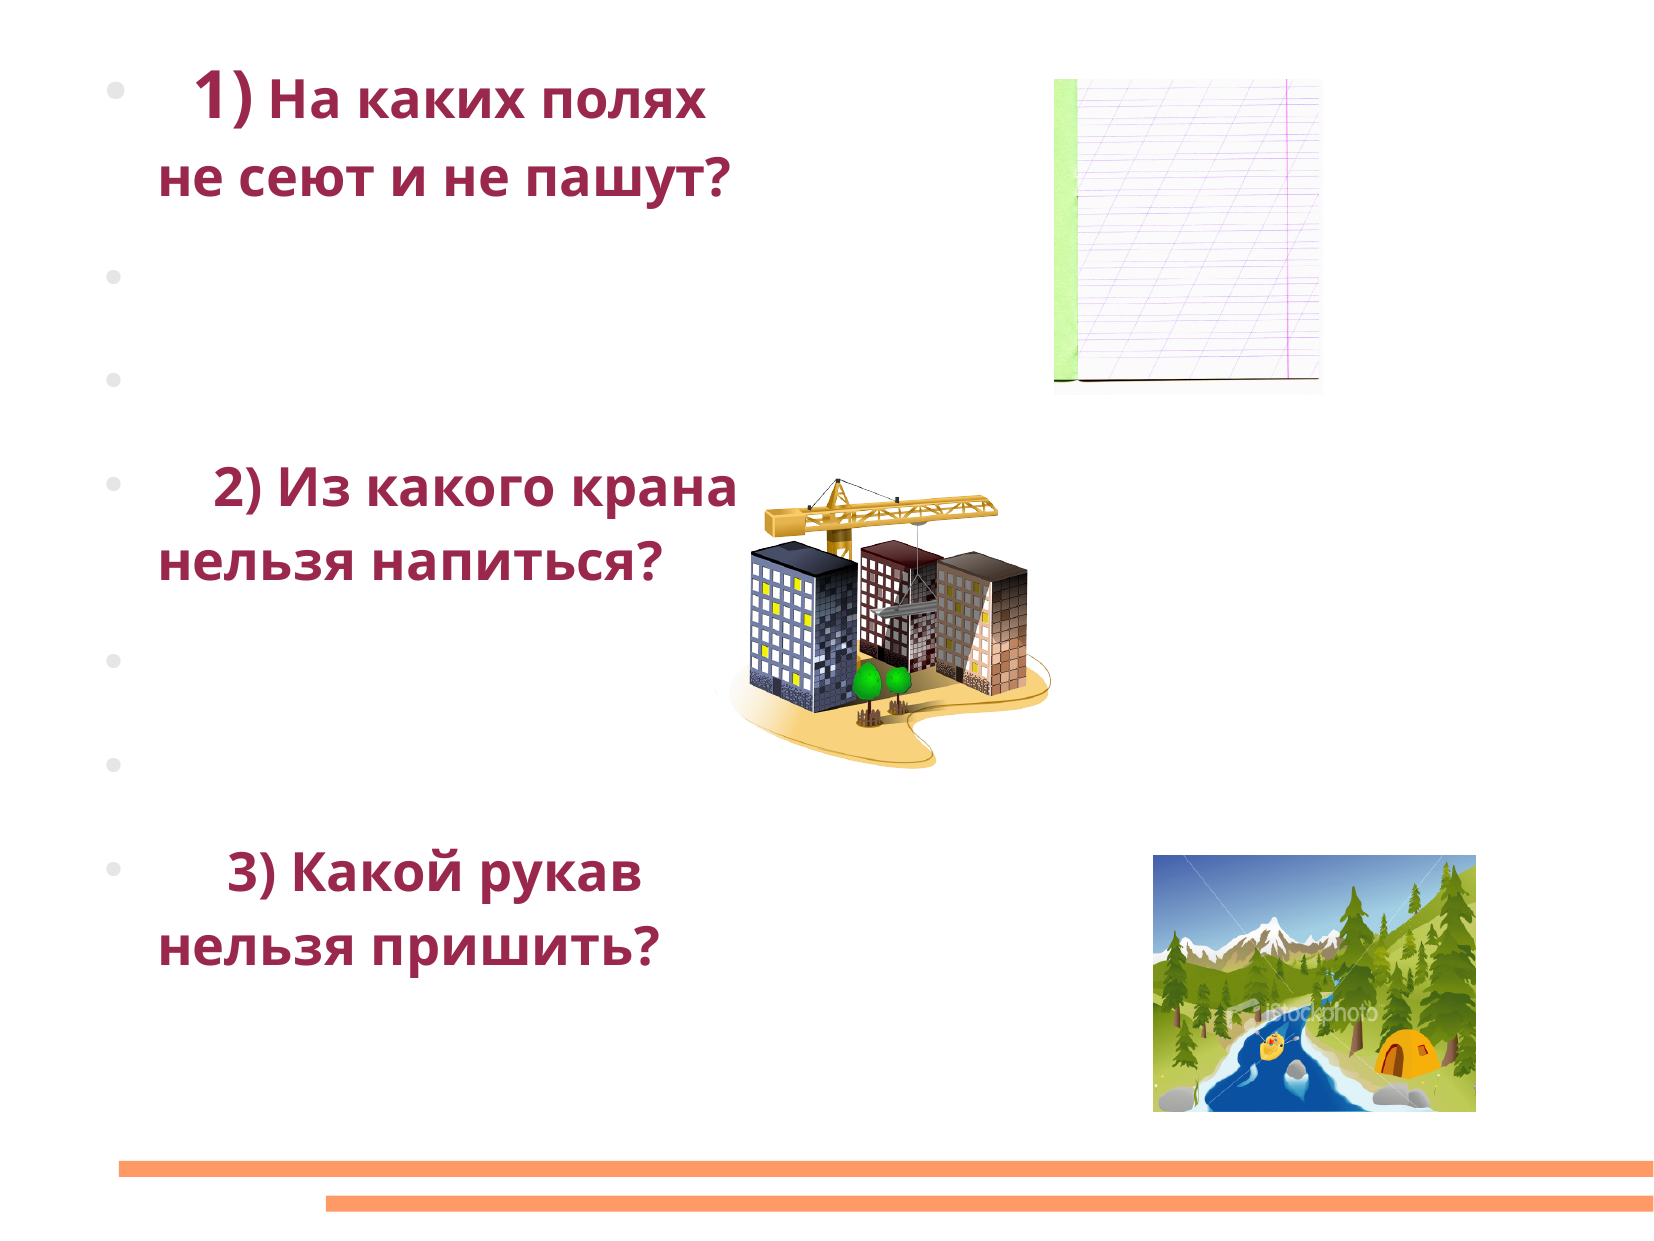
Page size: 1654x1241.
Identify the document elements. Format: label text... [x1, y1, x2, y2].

picture [1054, 79, 1323, 395]
list 1) На каких полях не сеют и не пашут? 2) Из какого крана нельзя напиться? 3) Какой рукав нельзя пришить? [86, 47, 765, 1161]
picture [714, 459, 1051, 788]
picture [1153, 855, 1476, 1113]
